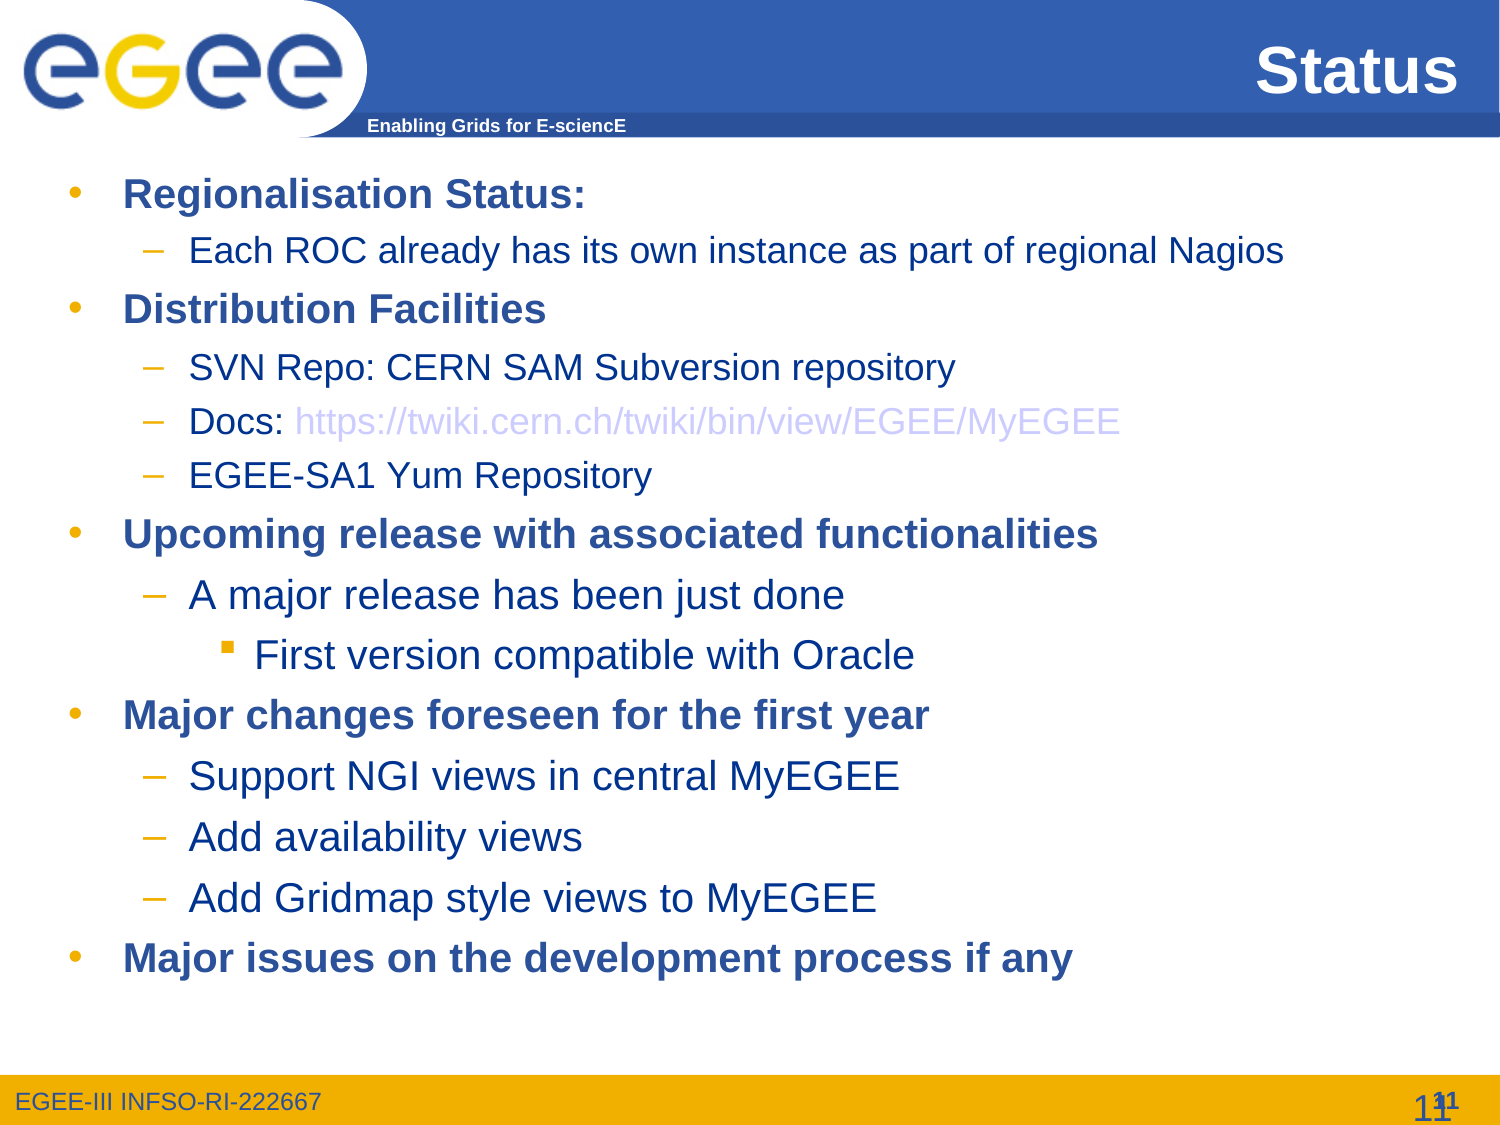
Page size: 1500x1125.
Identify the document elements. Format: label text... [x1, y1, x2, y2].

text_box Regionalisation Status: Each ROC already has its own instance as part of regional Nagios Distribution Facilities SVN Repo: CERN SAM Subversion repository Docs: https://twiki.cern.ch/twiki/bin/view/EGEE/MyEGEE EGEE-SA1 Yum Repository Upcoming release with associated functionalities A major release has been just done First version compatible with Oracle Major changes foreseen for the first year Support NGI views in central MyEGEE Add availability views Add Gridmap style views to MyEGEE Major issues on the development process if any [53, 159, 1463, 1051]
picture [18, 30, 349, 112]
text_box <number> [1397, 1076, 1476, 1125]
title Status [369, 10, 1475, 124]
